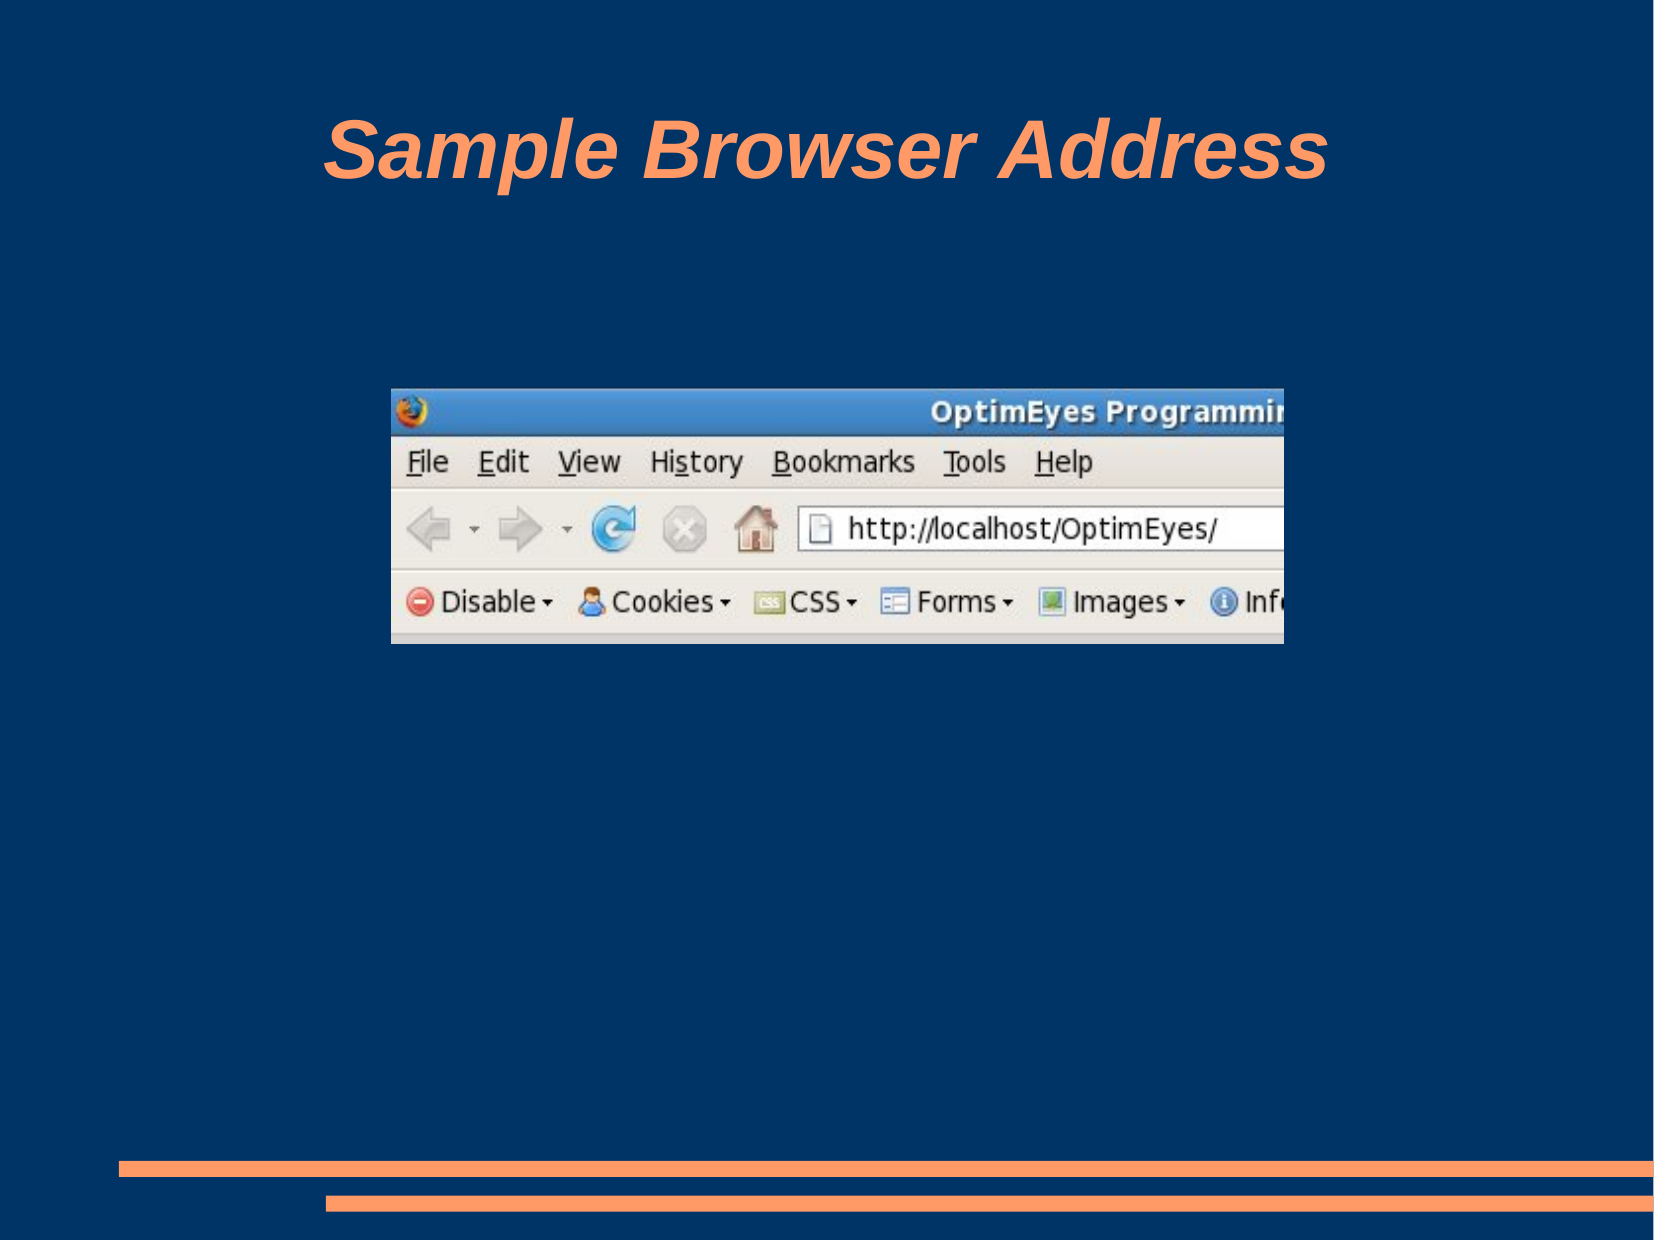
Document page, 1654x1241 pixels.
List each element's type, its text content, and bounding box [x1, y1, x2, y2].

picture [391, 387, 1284, 644]
title Sample Browser Address [121, 46, 1534, 254]
